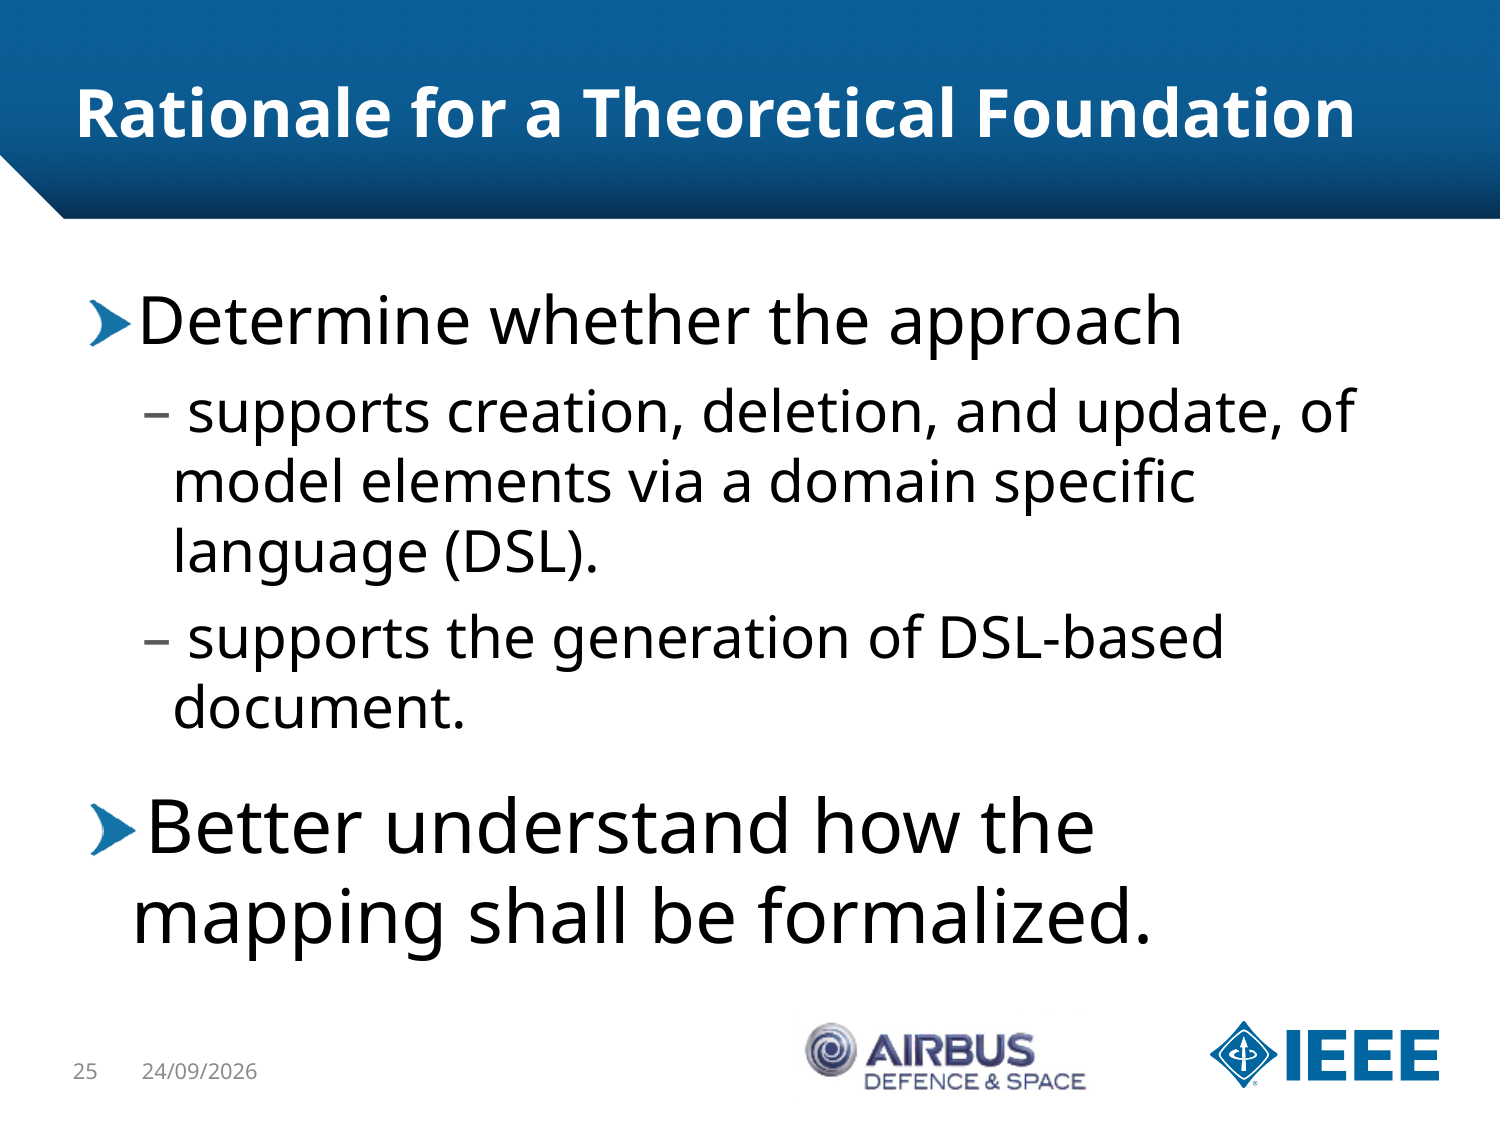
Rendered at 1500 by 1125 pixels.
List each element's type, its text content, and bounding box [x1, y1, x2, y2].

list Determine whether the approach supports creation, deletion, and update, of model elements via a domain specific language (DSL). supports the generation of DSL-based document. Better understand how the mapping shall be formalized. [60, 270, 1426, 990]
slide_number <number> [72, 1042, 132, 1103]
picture [0, 0, 1500, 1125]
slide_number 24/03/2021 [141, 1042, 412, 1103]
title Rationale for a Theoretical Foundation [59, 22, 1426, 199]
